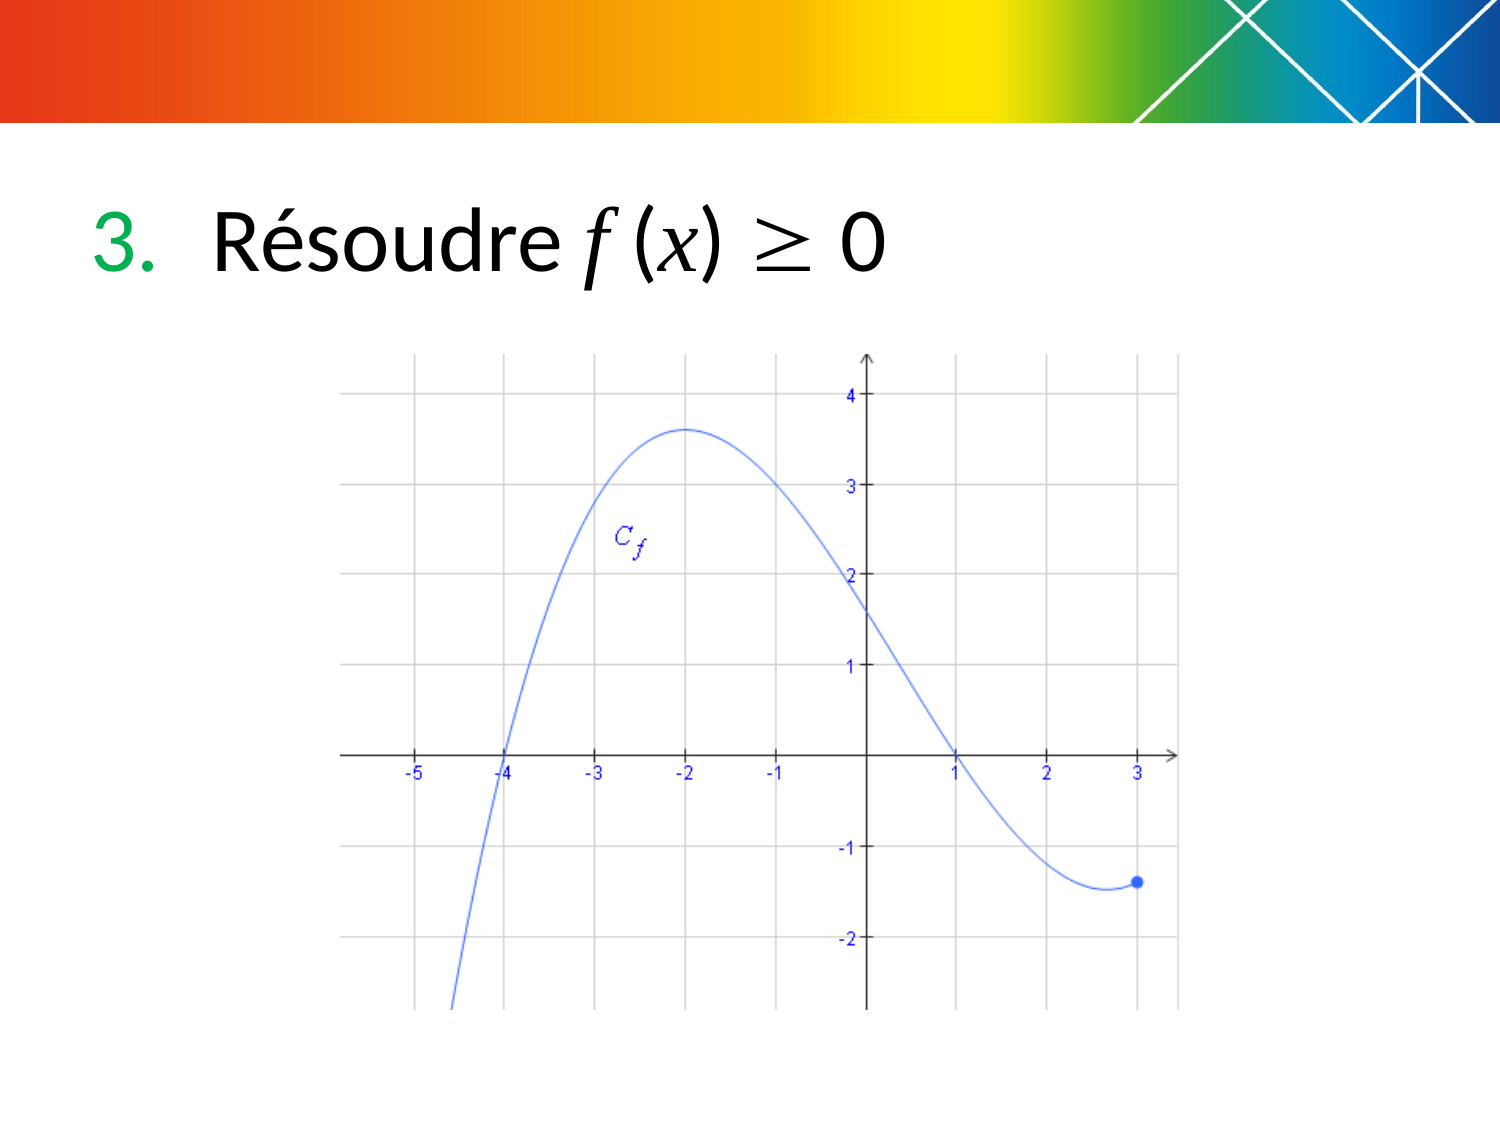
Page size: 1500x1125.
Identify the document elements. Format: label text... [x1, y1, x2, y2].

title Résoudre f (x)  0 [75, 163, 1426, 305]
picture [0, 0, 1359, 123]
picture [1340, 0, 1500, 123]
picture [339, 354, 1179, 1010]
